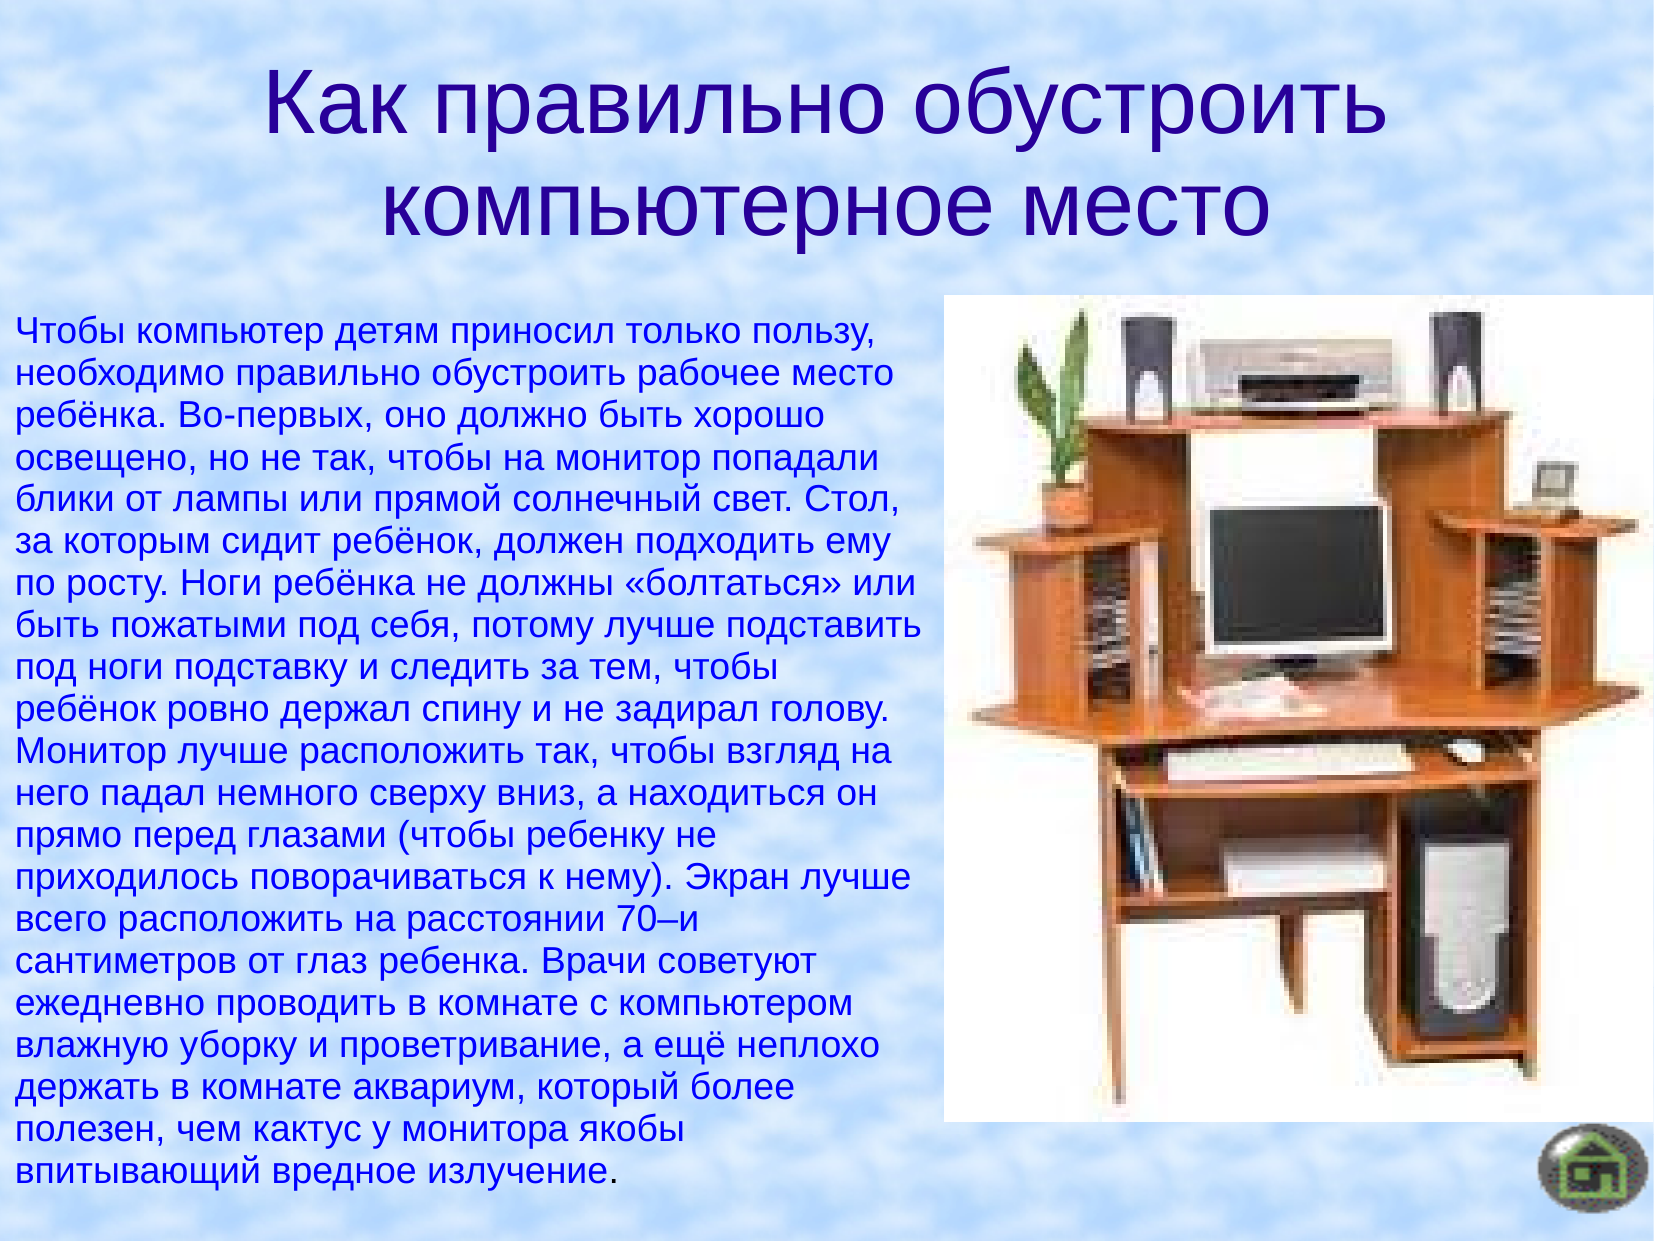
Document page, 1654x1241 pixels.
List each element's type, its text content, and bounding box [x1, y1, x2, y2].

title Как правильно обустроить компьютерное место [82, 50, 1571, 256]
text_box Чтобы компьютер детям приносил только пользу, необходимо правильно обустроить рабочее место ребёнка. Во-первых, оно должно быть хорошо освещено, но не так, чтобы на монитор попадали блики от лампы или прямой солнечный свет. Стол, за которым сидит ребёнок, должен подходить ему по росту. Ноги ребёнка не должны «болтаться» или быть пожатыми под себя, потому лучше подставить под ноги подставку и следить за тем, чтобы ребёнок ровно держал спину и не задирал голову. Монитор лучше расположить так, чтобы взгляд на него падал немного сверху вниз, а находиться он прямо перед глазами (чтобы ребенку не приходилось поворачиваться к нему). Экран лучше всего расположить на расстоянии 70–и сантиметров от глаз ребенка. Врачи советуют ежедневно проводить в комнате с компьютером влажную уборку и проветривание, а ещё неплохо держать в комнате аквариум, который более полезен, чем кактус у монитора якобы впитывающий вредное излучение. [0, 235, 947, 1241]
picture [0, 0, 1654, 1241]
